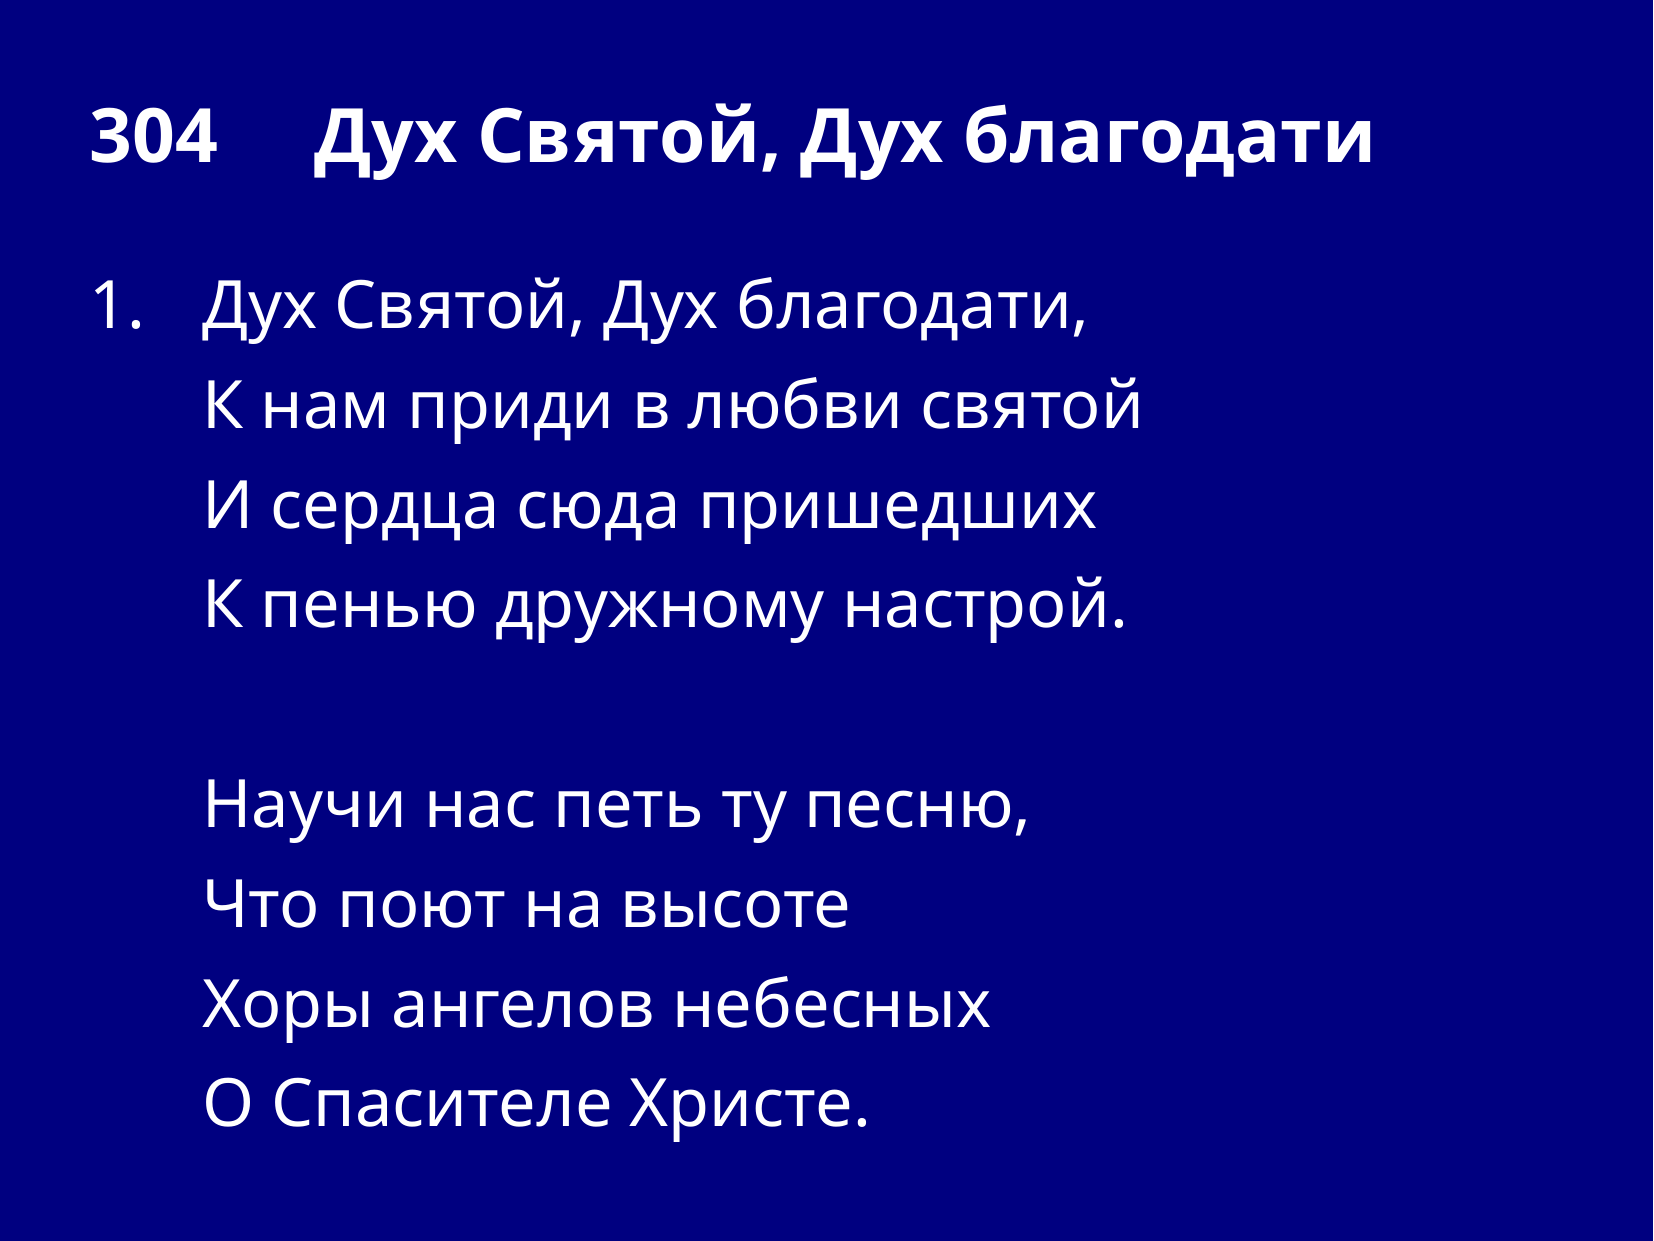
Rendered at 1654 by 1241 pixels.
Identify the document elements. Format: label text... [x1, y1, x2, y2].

text_box 1. Дух Святой, Дух благодати, К нам приди в любви святой И сердца сюда пришедших К пенью дружному настрой. Научи нас петь ту песню, Что поют на высоте Хоры ангелов небесных О Спасителе Христе. [75, 188, 1576, 1163]
text_box 304 Дух Святой, Дух благодати [75, 75, 1576, 188]
